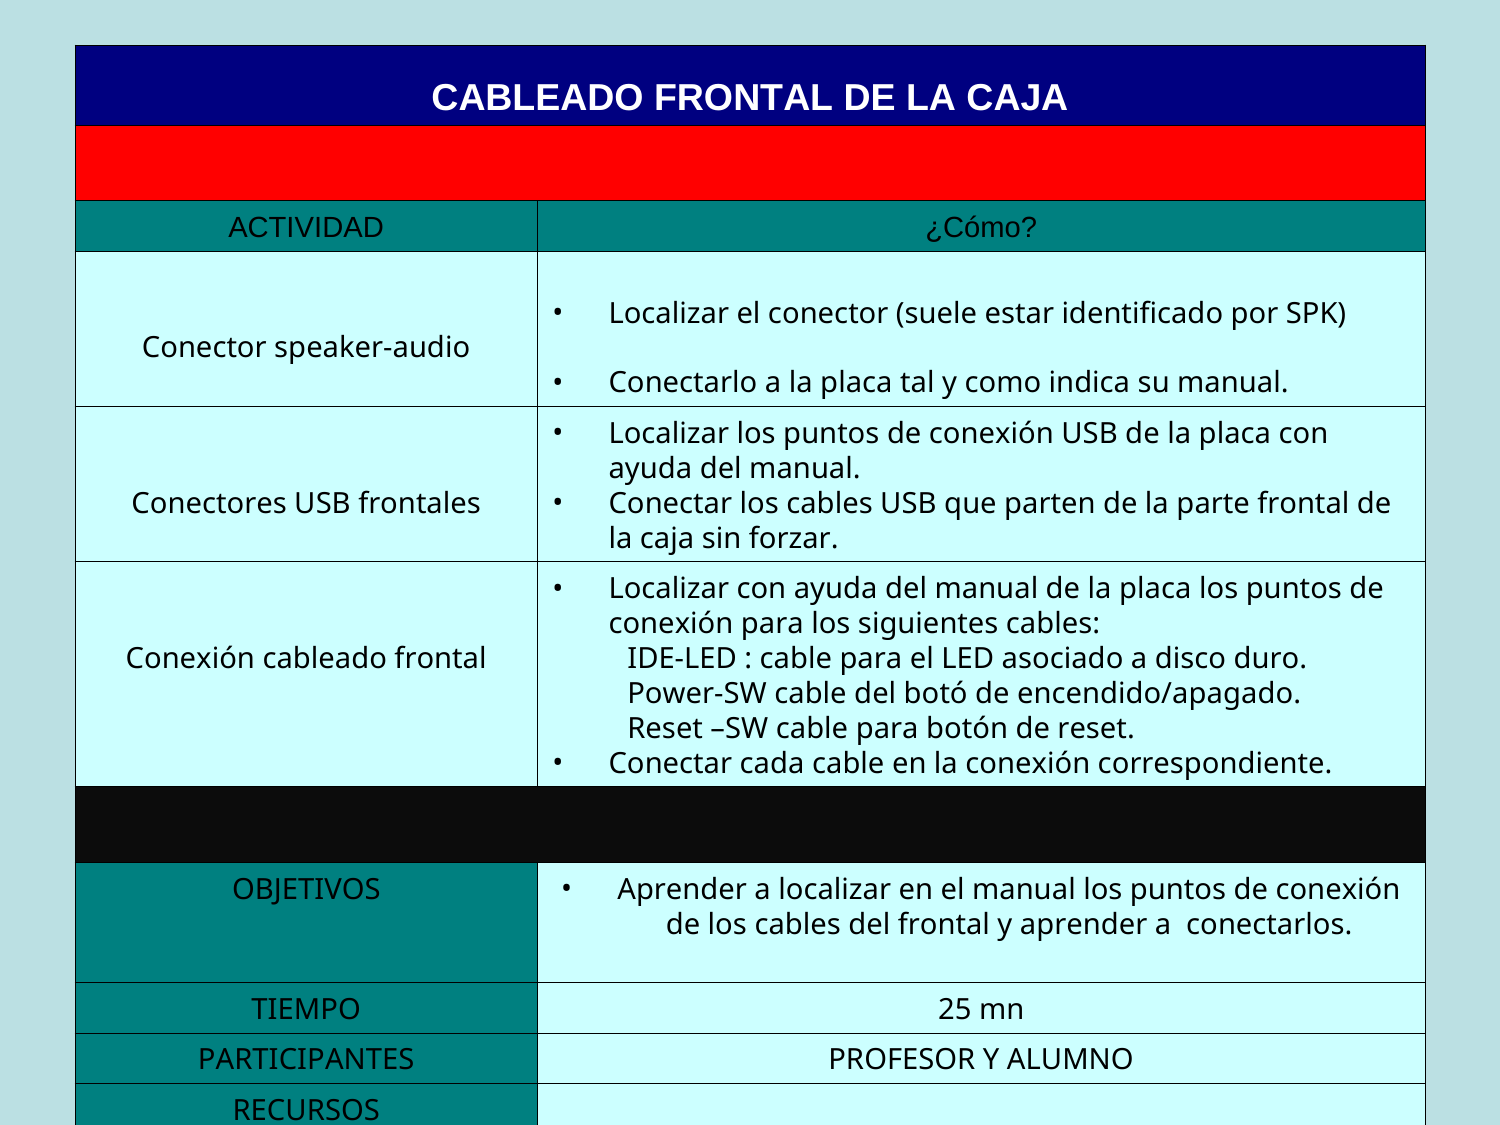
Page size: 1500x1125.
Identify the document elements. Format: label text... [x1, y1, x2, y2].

table_cell Conexión cableado frontal [76, 562, 537, 786]
table_cell Localizar con ayuda del manual de la placa los puntos de conexión para los siguientes cables: IDE-LED : cable para el LED asociado a disco duro. Power-SW cable del botó de encendido/apagado. Reset –SW cable para botón de reset. Conectar cada cable en la conexión correspondiente. [538, 562, 1425, 786]
table_cell Aprender a localizar en el manual los puntos de conexión de los cables del frontal y aprender a conectarlos. [538, 863, 1425, 982]
table_cell ACTIVIDAD [76, 201, 537, 251]
table_cell OBJETIVOS [76, 863, 537, 982]
table_cell PROFESOR Y ALUMNO [538, 1034, 1425, 1083]
table_cell ¿Cómo? [538, 201, 1425, 251]
table_cell [76, 126, 1425, 200]
table_cell Localizar el conector (suele estar identificado por SPK) Conectarlo a la placa tal y como indica su manual. [538, 252, 1425, 406]
table_cell PARTICIPANTES [76, 1034, 537, 1083]
table_cell [538, 1084, 1425, 1125]
table_cell [76, 787, 1425, 862]
table_cell TIEMPO [76, 983, 537, 1033]
table_cell Conectores USB frontales [76, 407, 537, 561]
table_header CABLEADO FRONTAL DE LA CAJA [76, 46, 1425, 125]
table_cell Localizar los puntos de conexión USB de la placa con ayuda del manual. Conectar los cables USB que parten de la parte frontal de la caja sin forzar. [538, 407, 1425, 561]
table_cell RECURSOS [76, 1084, 537, 1125]
table_cell Conector speaker-audio [76, 252, 537, 406]
table_cell 25 mn [538, 983, 1425, 1033]
